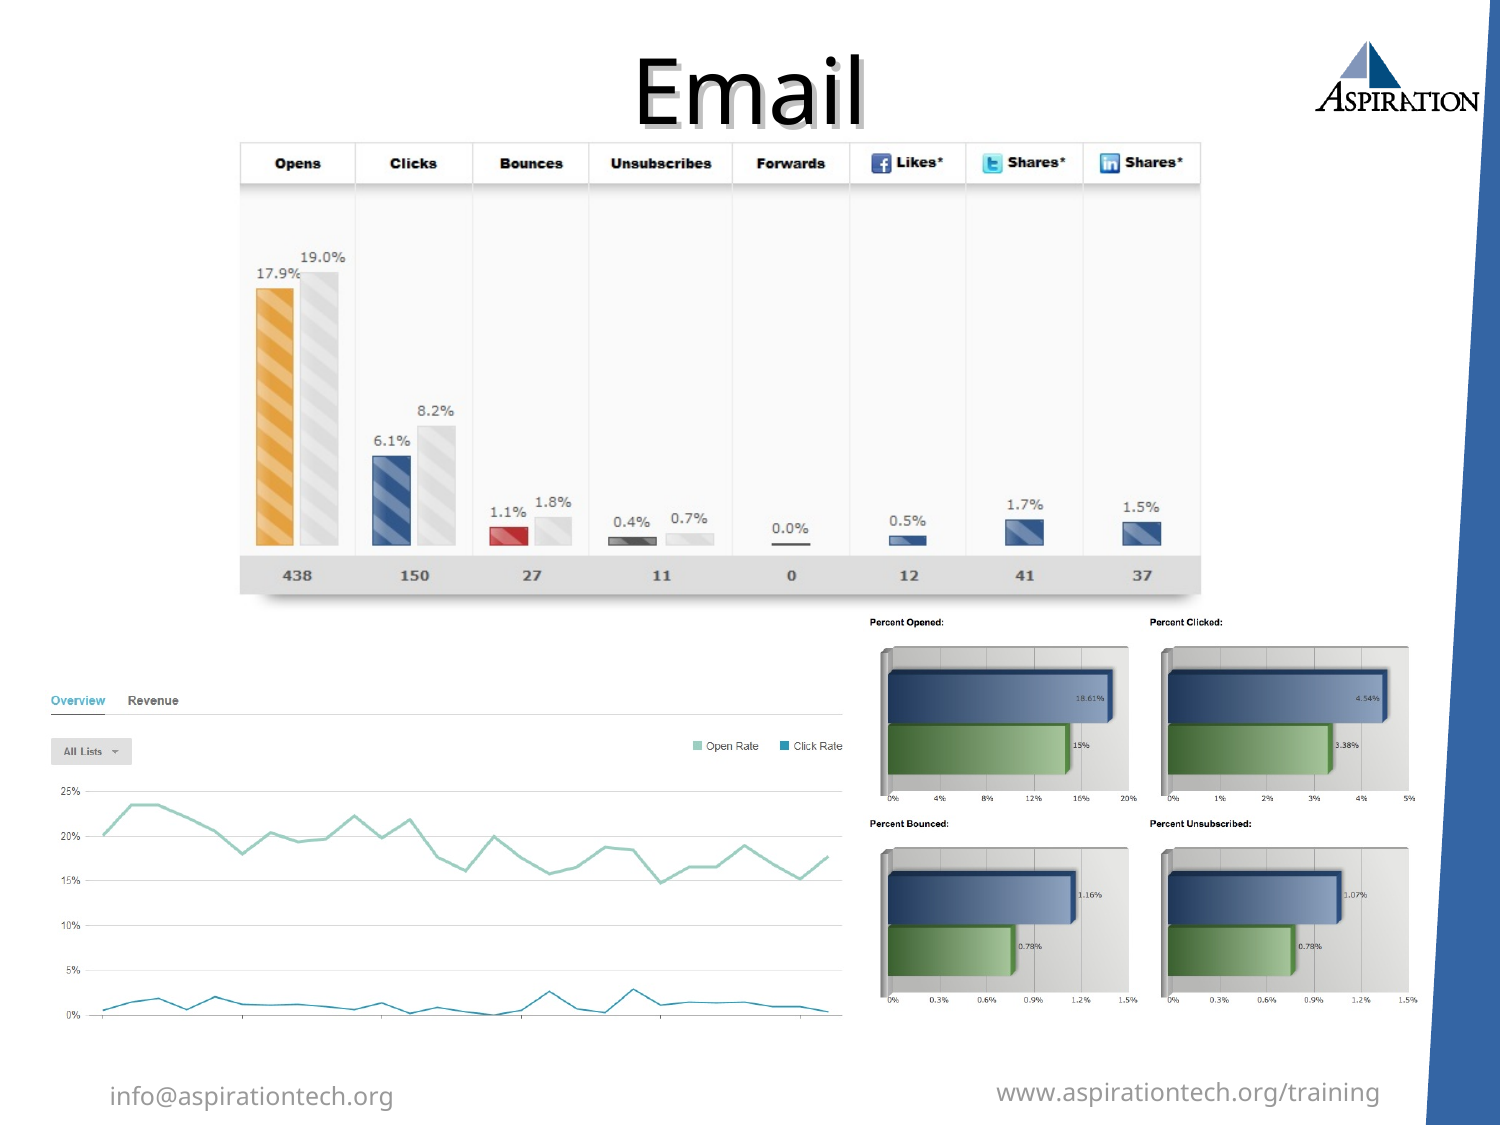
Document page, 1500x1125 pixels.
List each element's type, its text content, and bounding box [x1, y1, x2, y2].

picture [225, 136, 1426, 1018]
picture [45, 690, 855, 1028]
title Email [49, 24, 1450, 150]
picture [1450, 41, 1480, 120]
